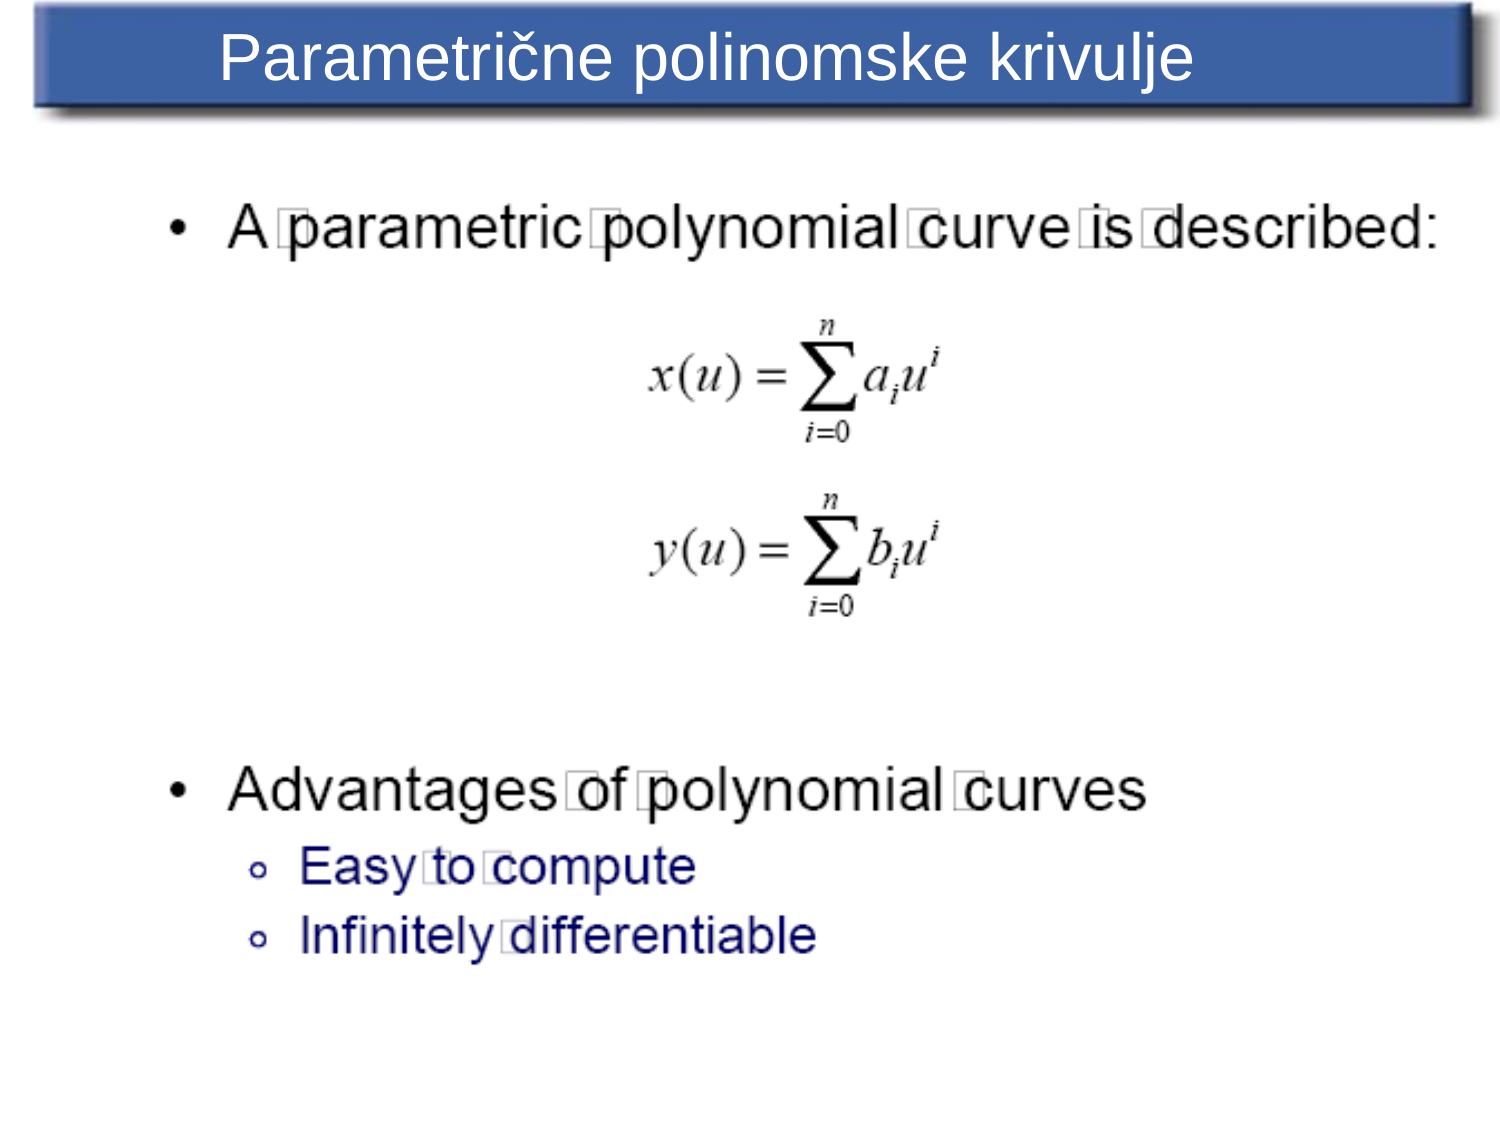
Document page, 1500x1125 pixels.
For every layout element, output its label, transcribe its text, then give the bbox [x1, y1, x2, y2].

text_box Parametrične polinomske krivulje [203, 5, 1212, 102]
picture [32, 0, 1500, 127]
picture [153, 184, 1500, 1050]
